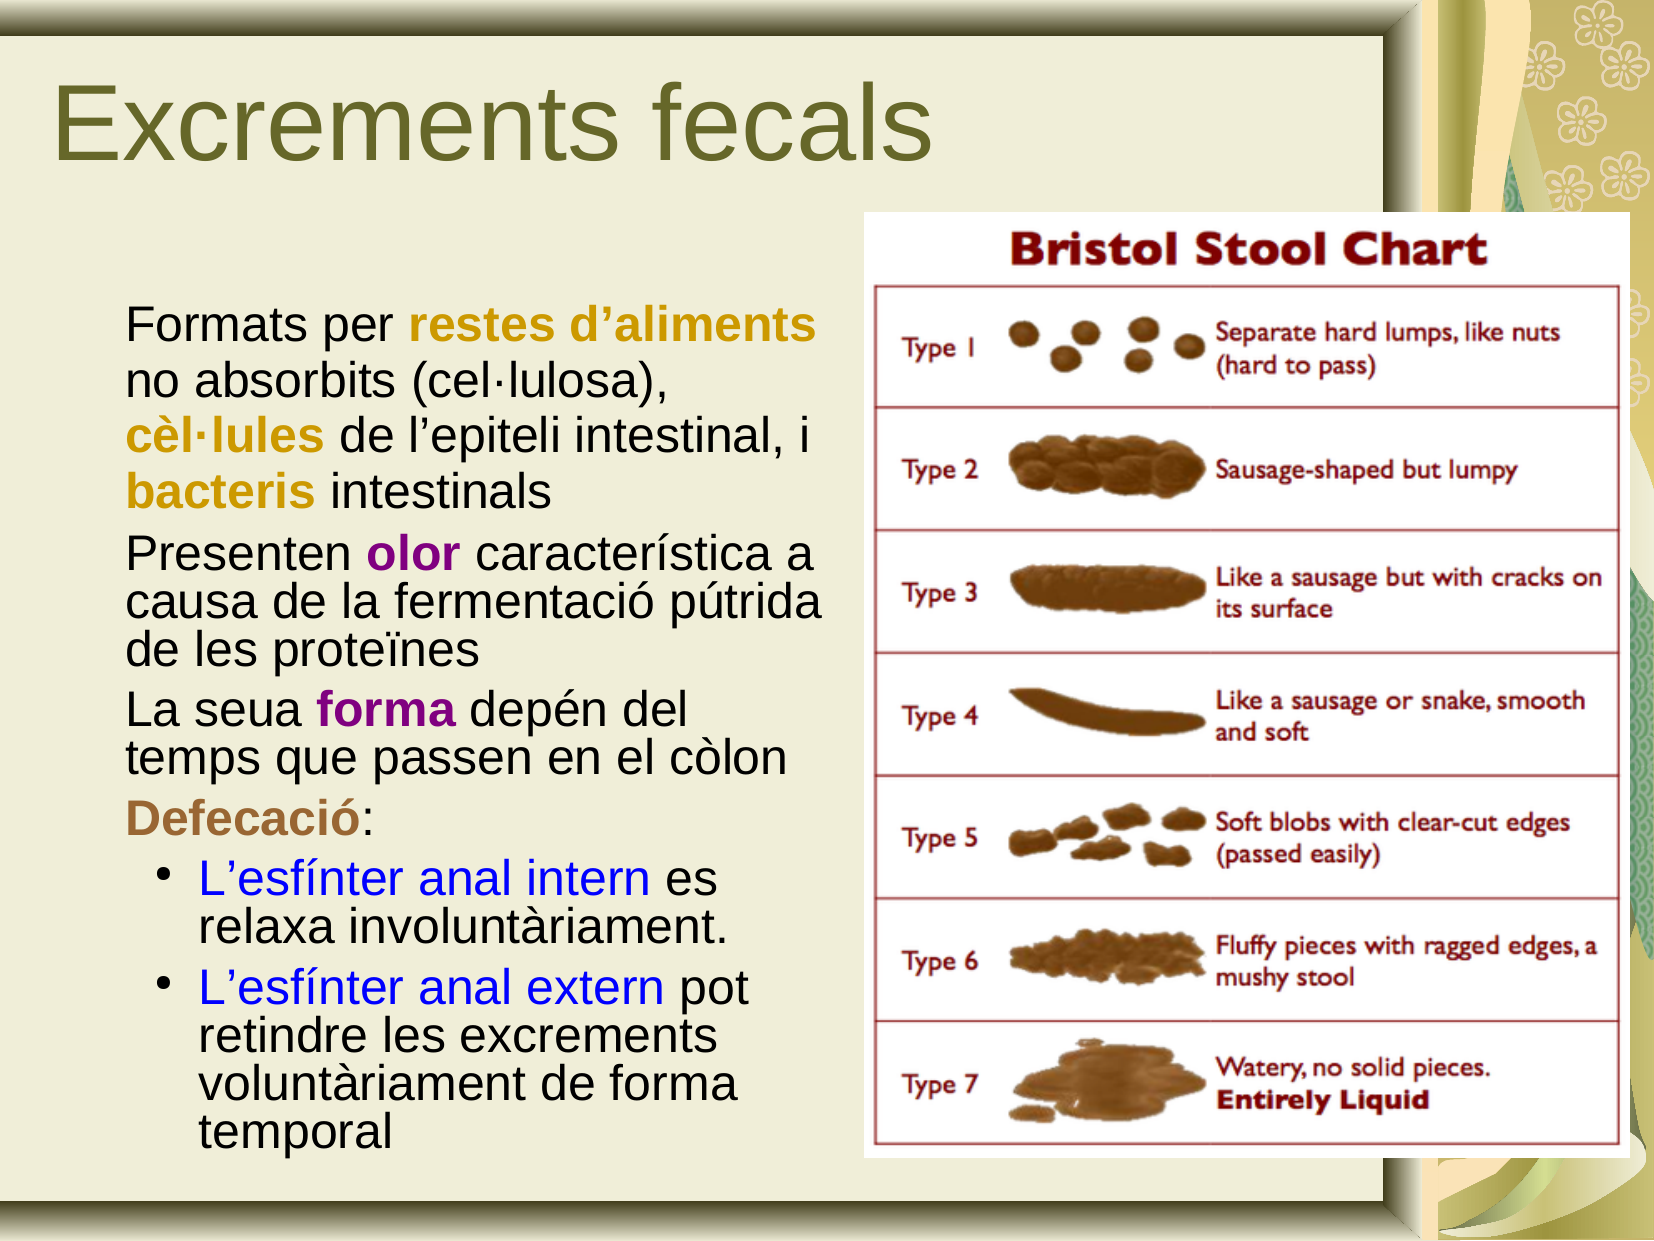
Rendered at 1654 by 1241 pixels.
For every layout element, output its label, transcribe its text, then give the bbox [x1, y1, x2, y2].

picture [864, 156, 1654, 1158]
text_box Formats per restes d’aliments no absorbits (cel·lulosa), cèl·lules de l’epiteli intestinal, i bacteris intestinals Presenten olor característica a causa de la fermentació pútrida de les proteïnes La seua forma depén del temps que passen en el còlon Defecació: L’esfínter anal intern es relaxa involuntàriament. L’esfínter anal extern pot retindre les excrements voluntàriament de forma temporal [110, 289, 853, 1241]
text_box Excrements fecals [35, 41, 1485, 207]
